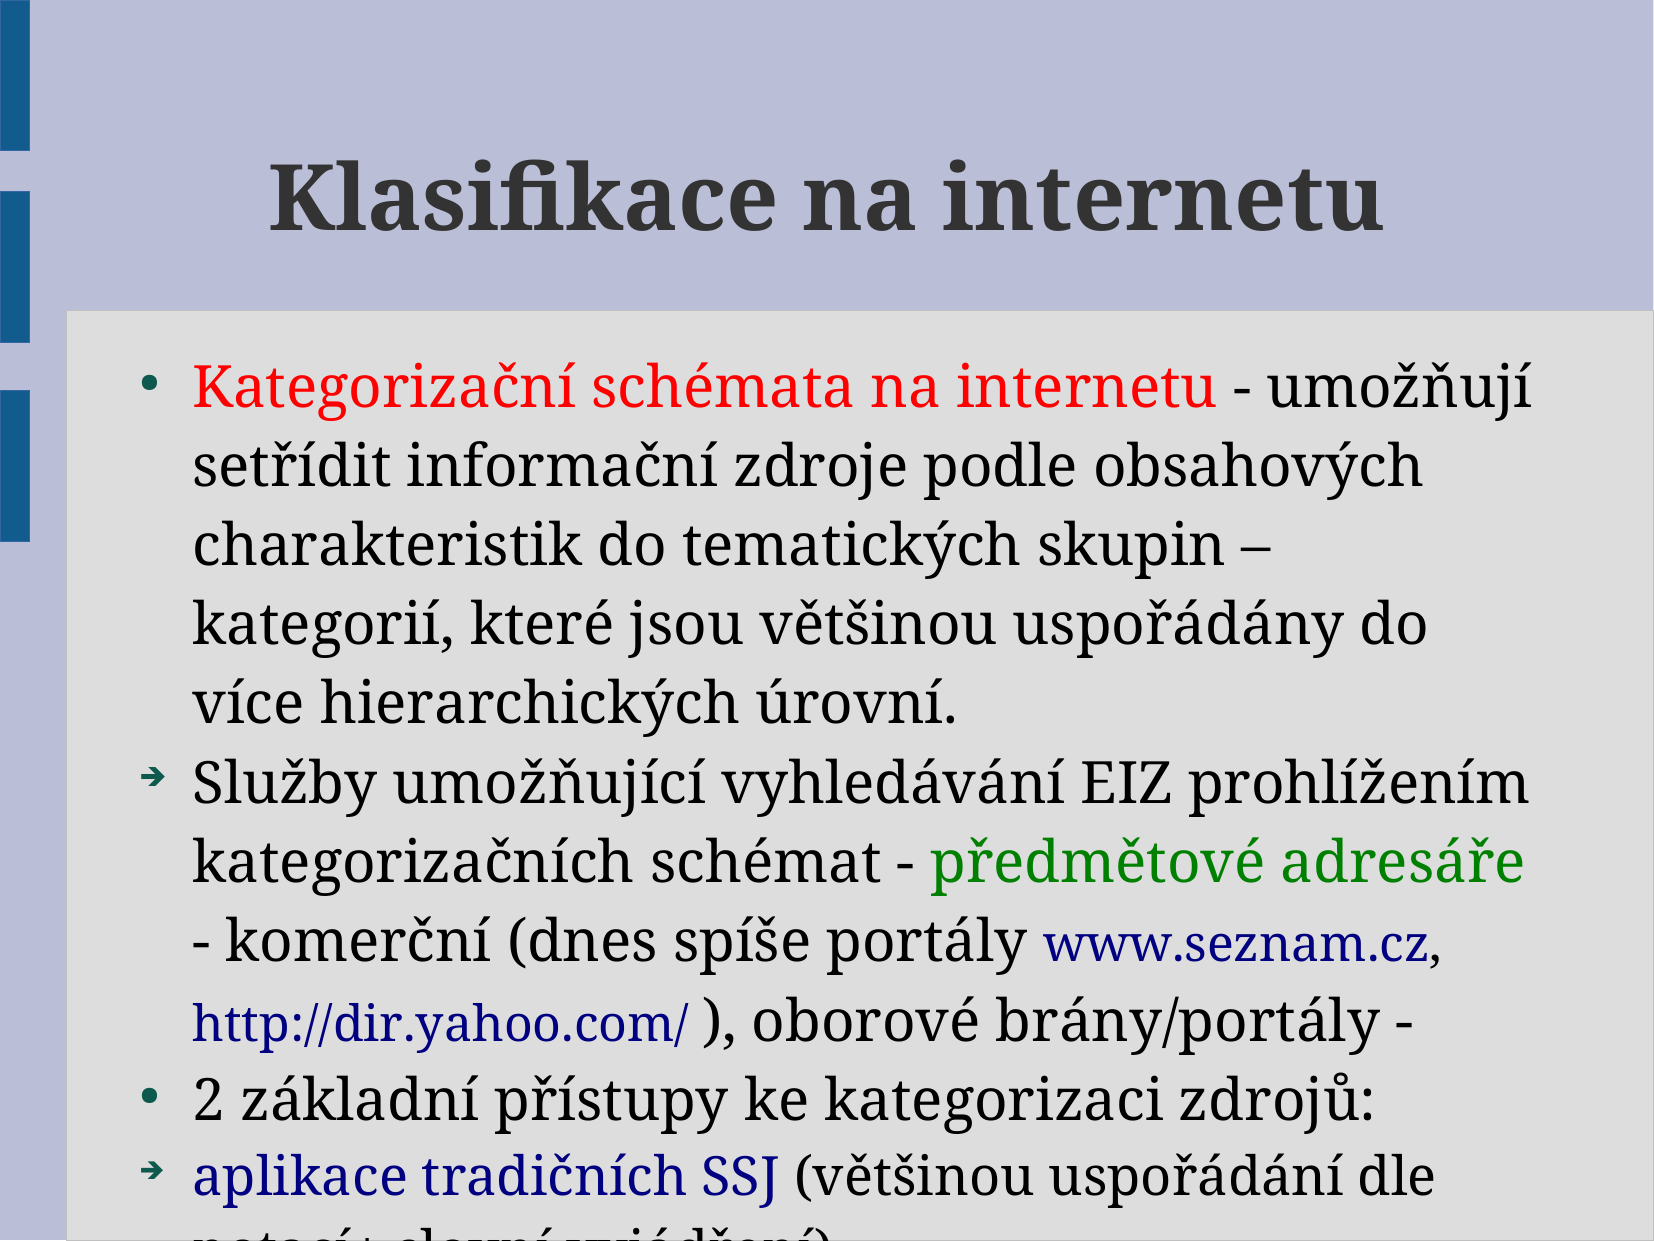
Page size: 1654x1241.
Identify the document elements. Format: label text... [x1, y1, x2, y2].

title Klasifikace na internetu [121, 98, 1534, 291]
list Kategorizační schémata na internetu - umožňují setřídit informační zdroje podle obsahových charakteristik do tematických skupin – kategorií, které jsou většinou uspořádány do více hierarchických úrovní. Služby umožňující vyhledávání EIZ prohlížením kategorizačních schémat - předmětové adresáře - komerční (dnes spíše portály www.seznam.cz, http://dir.yahoo.com/ ), oborové brány/portály - 2 základní přístupy ke kategorizaci zdrojů: aplikace tradičních SSJ (většinou uspořádání dle notací+ slovní vyjádření) vytvoření vlastního schéma - (většinou abecední uspořádání kategorií stejné hierarchické úrovně) [121, 344, 1534, 1241]
